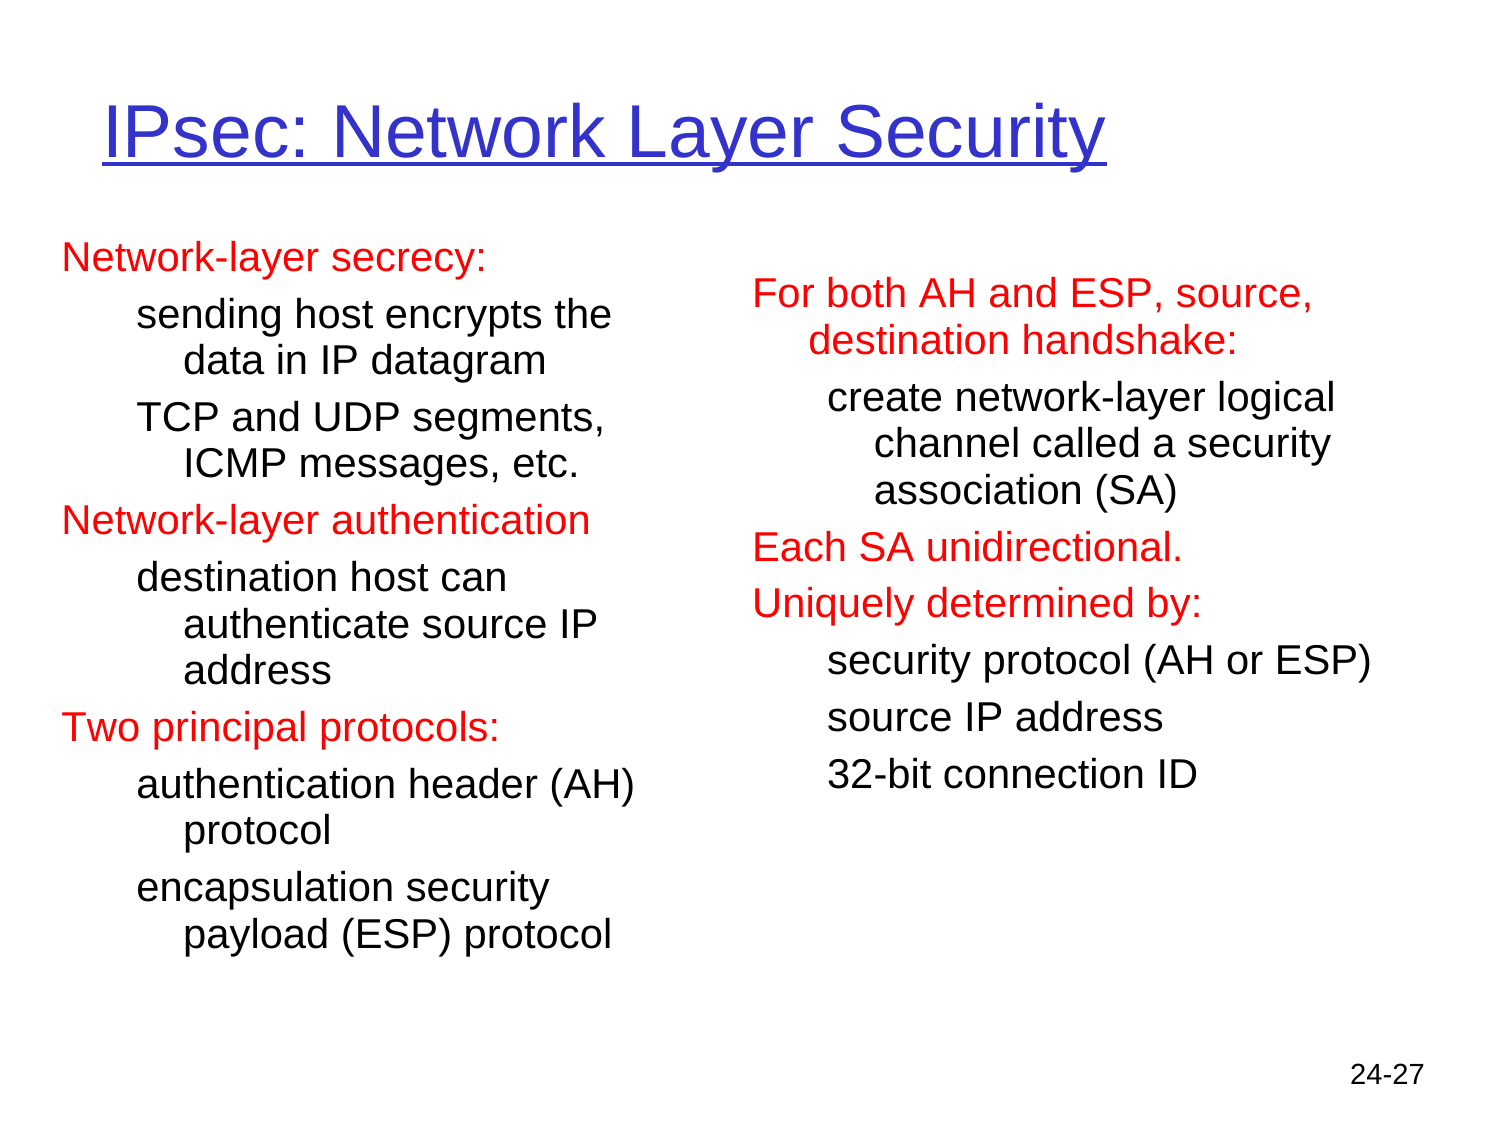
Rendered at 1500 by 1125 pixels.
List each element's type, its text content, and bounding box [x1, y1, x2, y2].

title IPsec: Network Layer Security [87, 37, 1363, 225]
list Network-layer secrecy: sending host encrypts the data in IP datagram TCP and UDP segments, ICMP messages, etc. Network-layer authentication destination host can authenticate source IP address Two principal protocols: authentication header (AH) protocol encapsulation security payload (ESP) protocol [46, 225, 717, 989]
list For both AH and ESP, source, destination handshake: create network-layer logical channel called a security association (SA) Each SA unidirectional. Uniquely determined by: security protocol (AH or ESP) source IP address 32-bit connection ID [737, 262, 1407, 1026]
